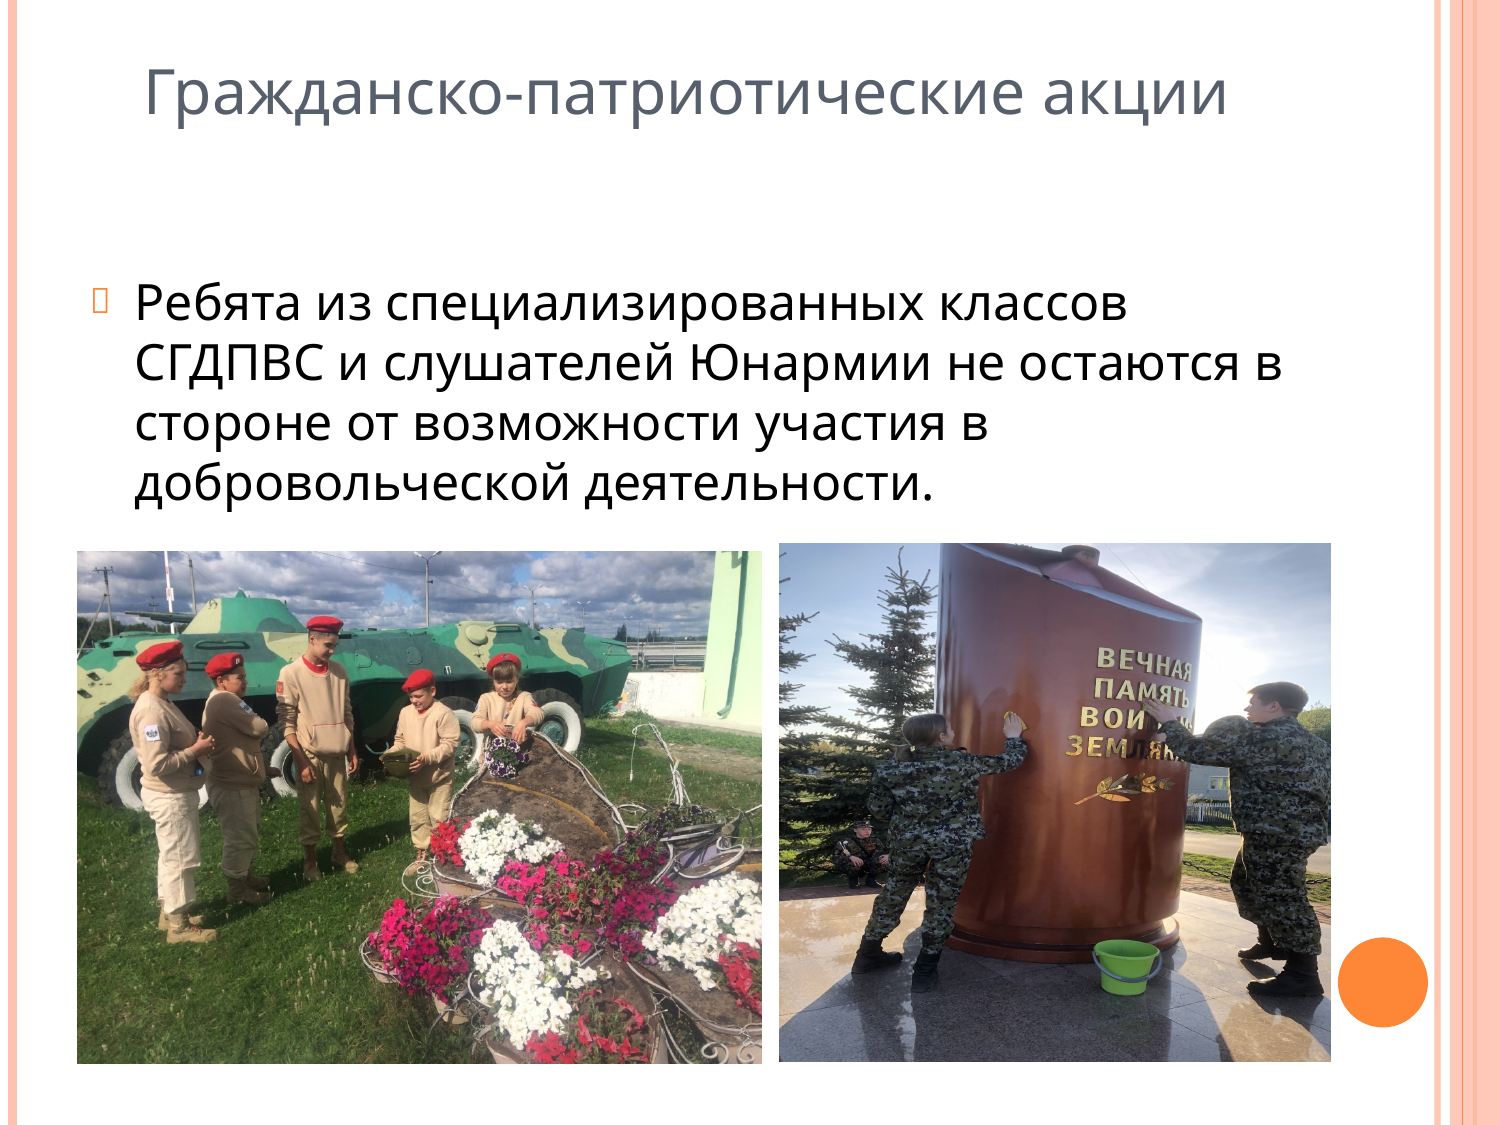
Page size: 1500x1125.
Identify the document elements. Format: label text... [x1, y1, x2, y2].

picture [76, 550, 762, 1065]
list Ребята из специализированных классов СГДПВС и слушателей Юнармии не остаются в стороне от возможности участия в добровольческой деятельности. [75, 262, 1300, 1062]
picture [779, 543, 1331, 1062]
title Гражданско-патриотические акции [75, 45, 1300, 233]
